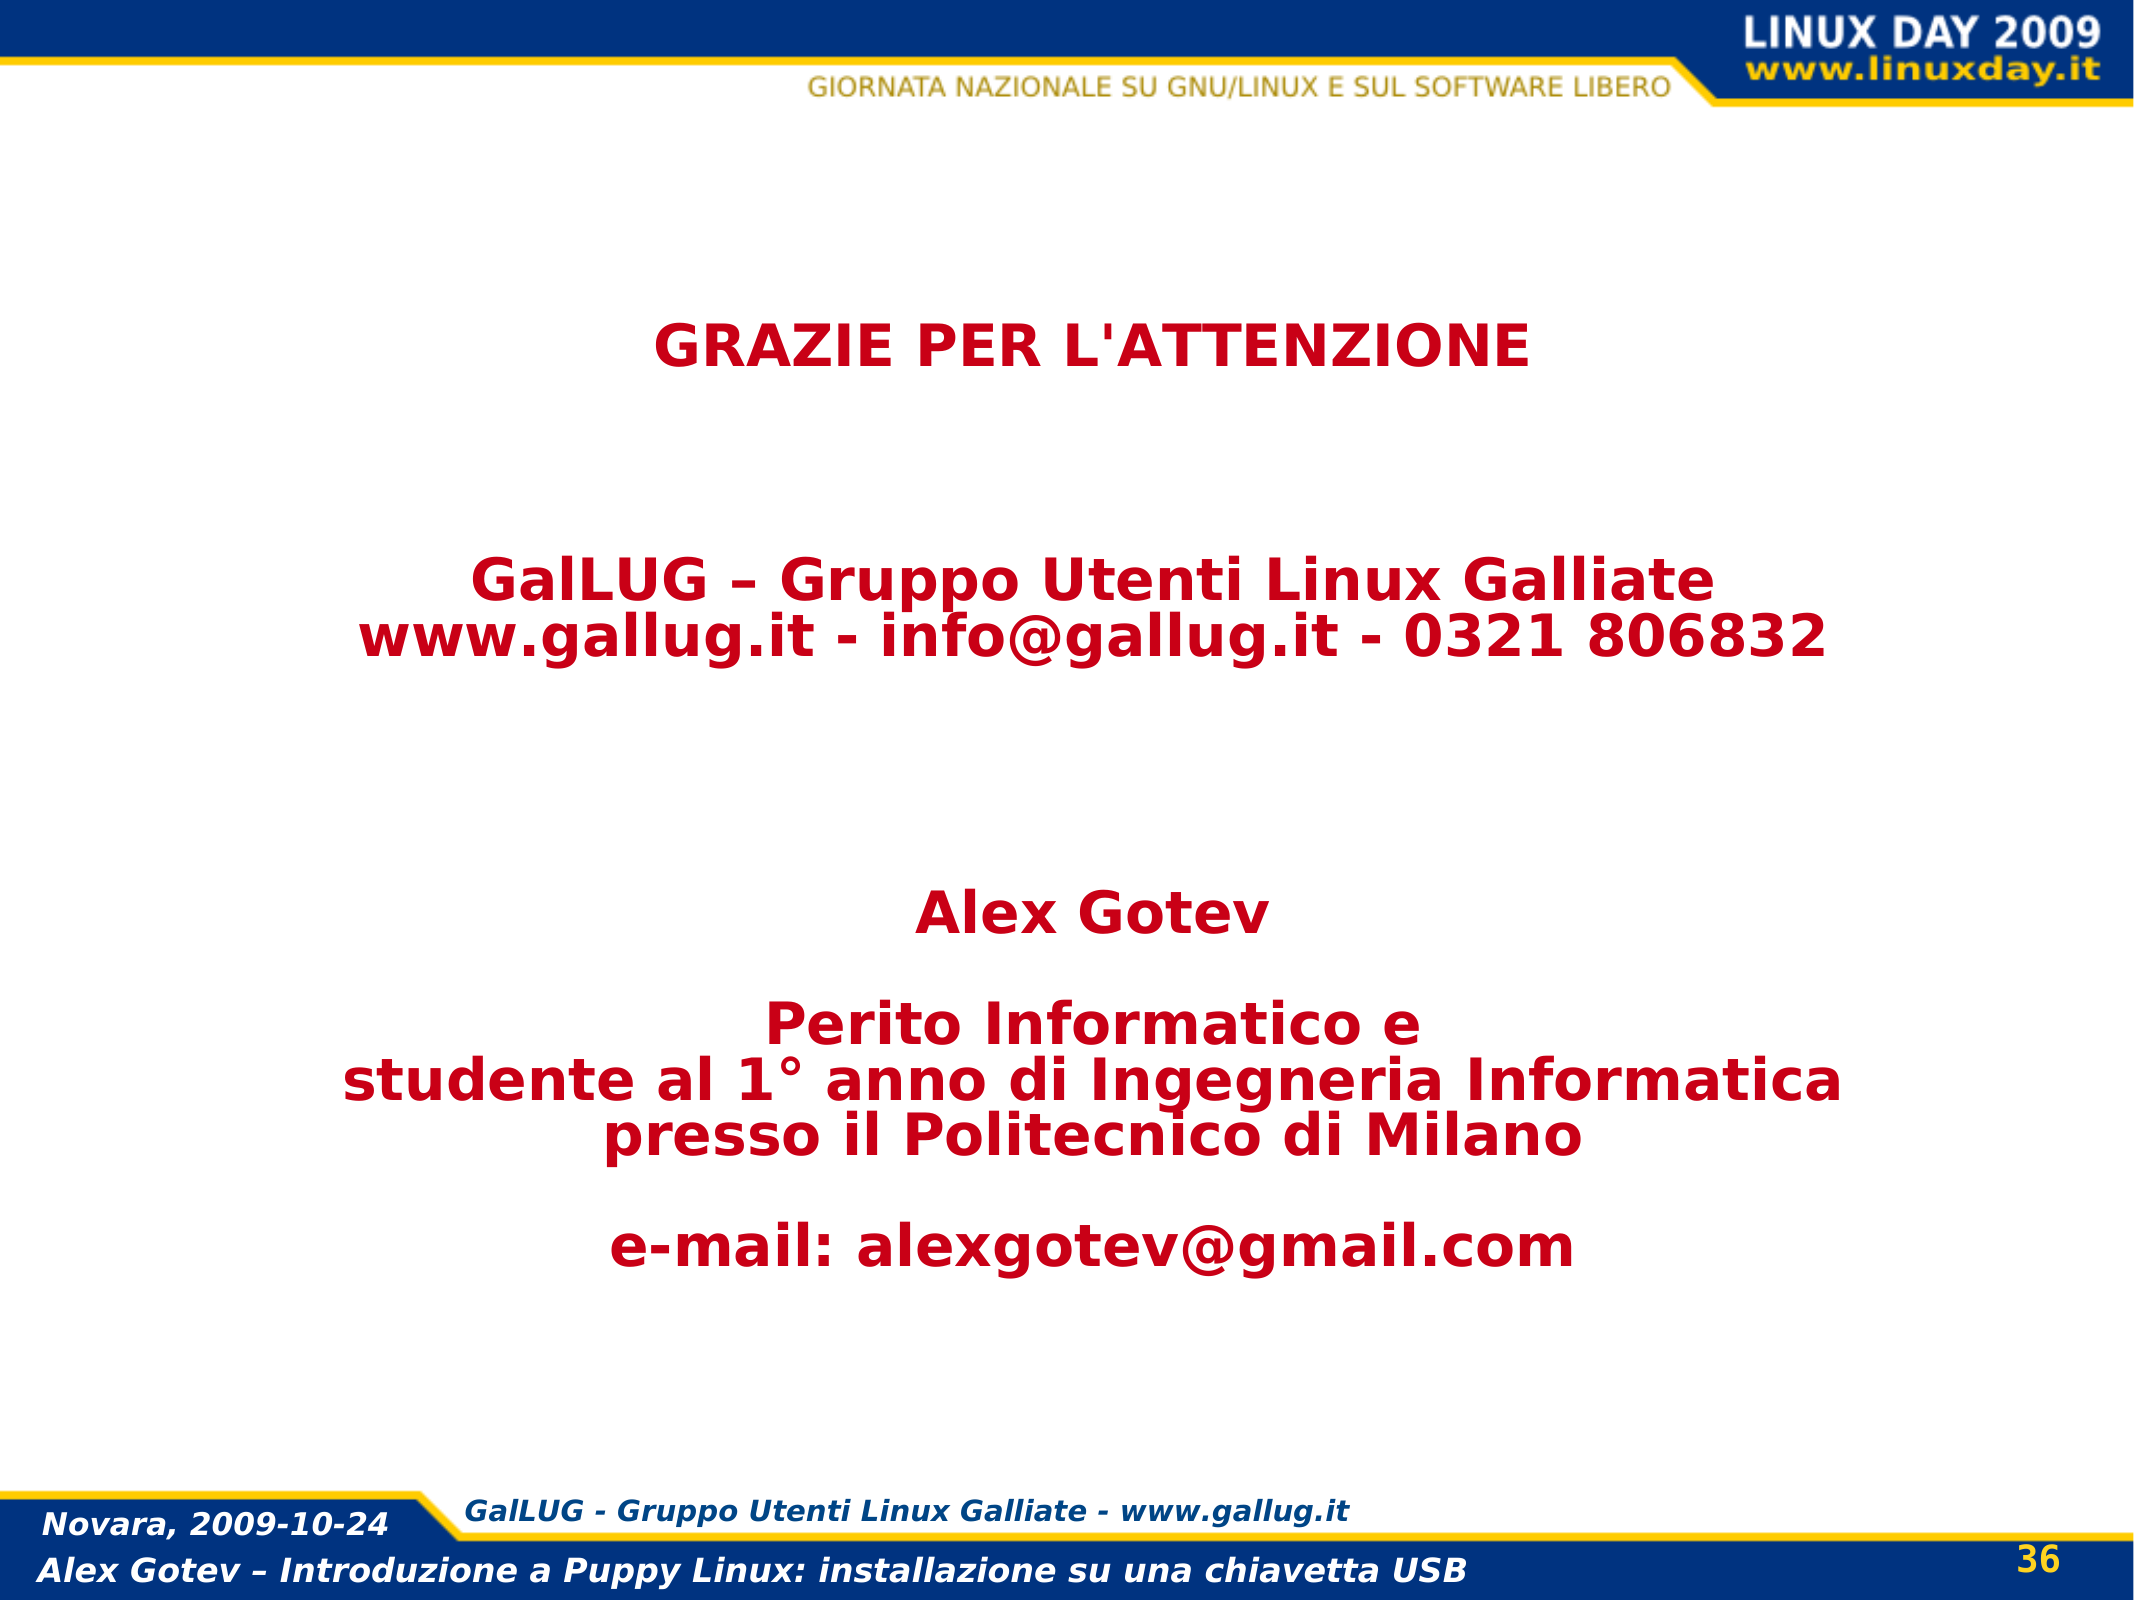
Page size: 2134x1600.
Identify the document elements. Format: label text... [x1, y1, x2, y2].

subtitle GRAZIE PER L'ATTENZIONE GalLUG – Gruppo Utenti Linux Galliate www.gallug.it - info@gallug.it - 0321 806832 Alex Gotev Perito Informatico e studente al 1° anno di Ingegneria Informatica presso il Politecnico di Milano e-mail: alexgotev@gmail.com [106, 159, 2080, 1441]
picture [0, 0, 2134, 1600]
